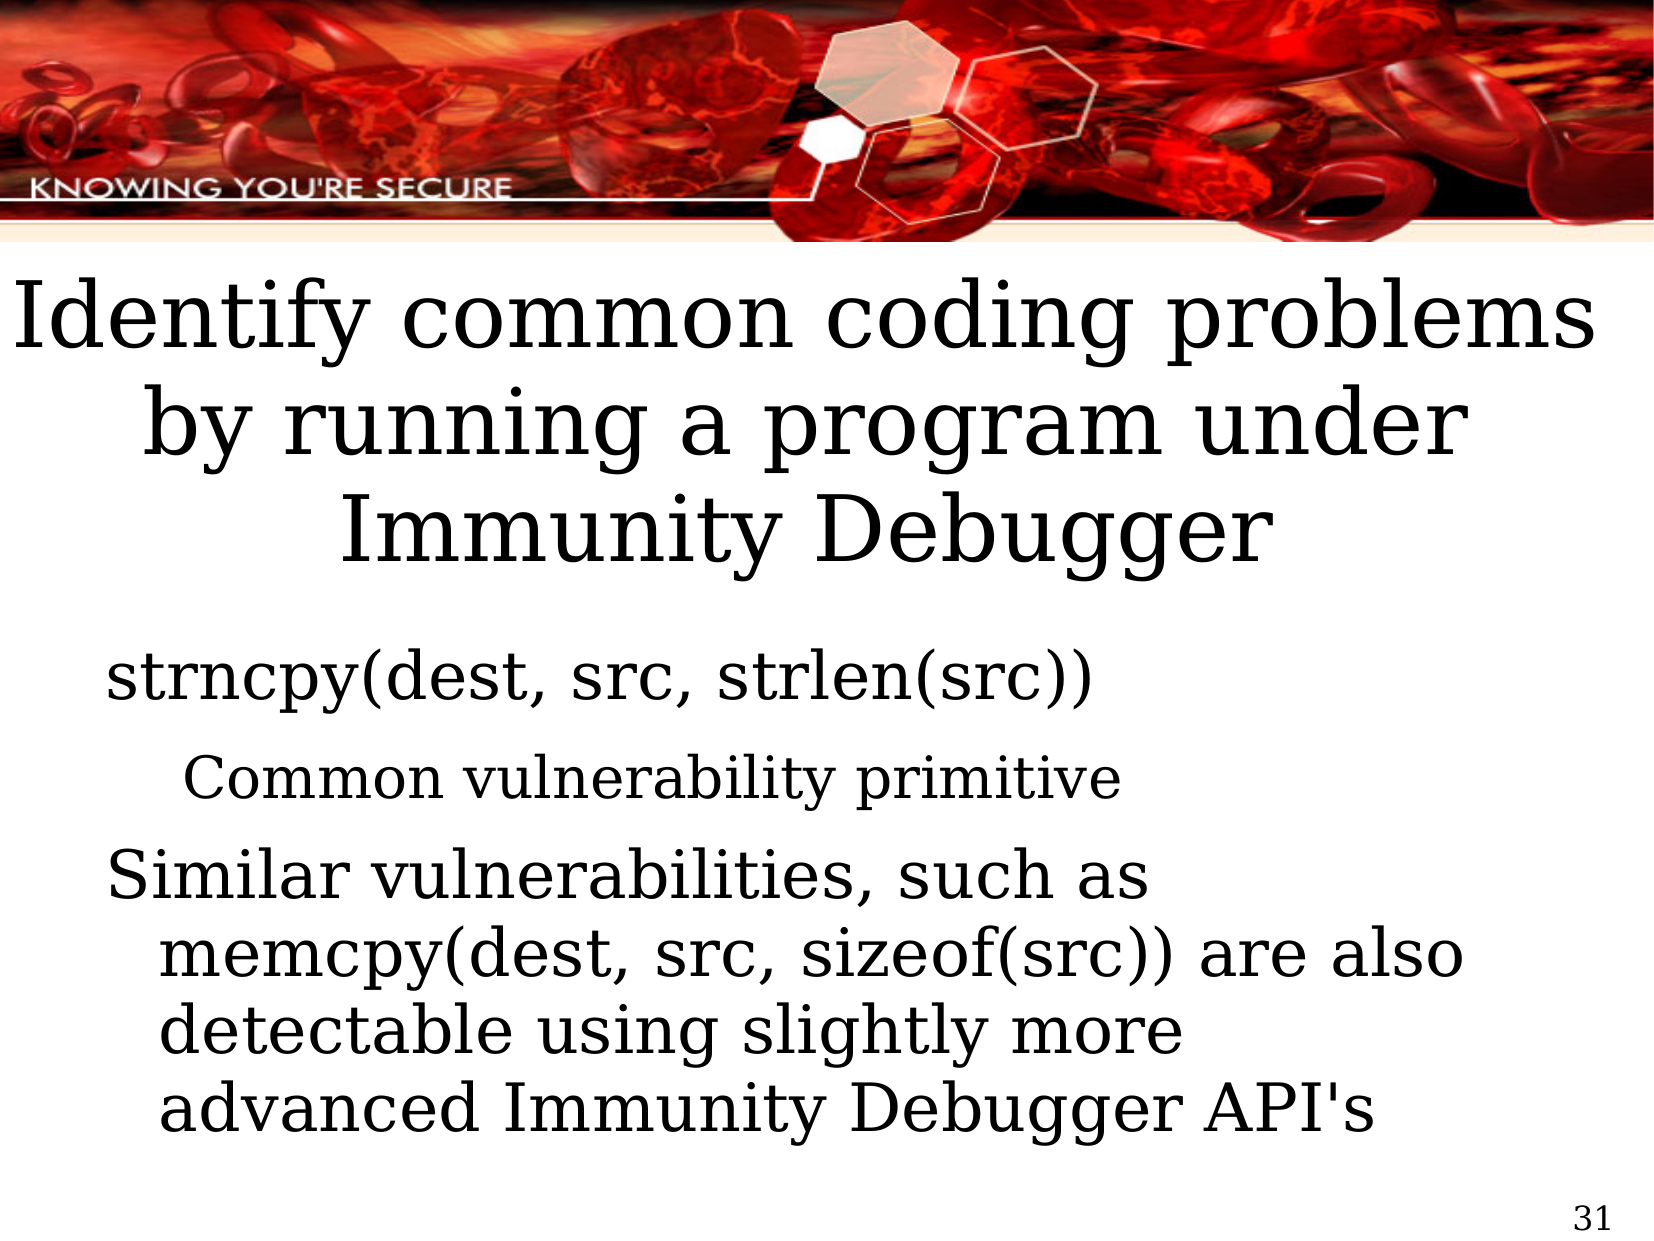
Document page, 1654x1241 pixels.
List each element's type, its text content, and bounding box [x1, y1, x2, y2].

picture [0, 0, 1654, 242]
title Identify common coding problems by running a program under Immunity Debugger [0, 262, 1613, 584]
list strncpy(dest, src, strlen(src)) Common vulnerability primitive Similar vulnerabilities, such as memcpy(dest, src, sizeof(src)) are also detectable using slightly more advanced Immunity Debugger API's [87, 637, 1501, 1203]
